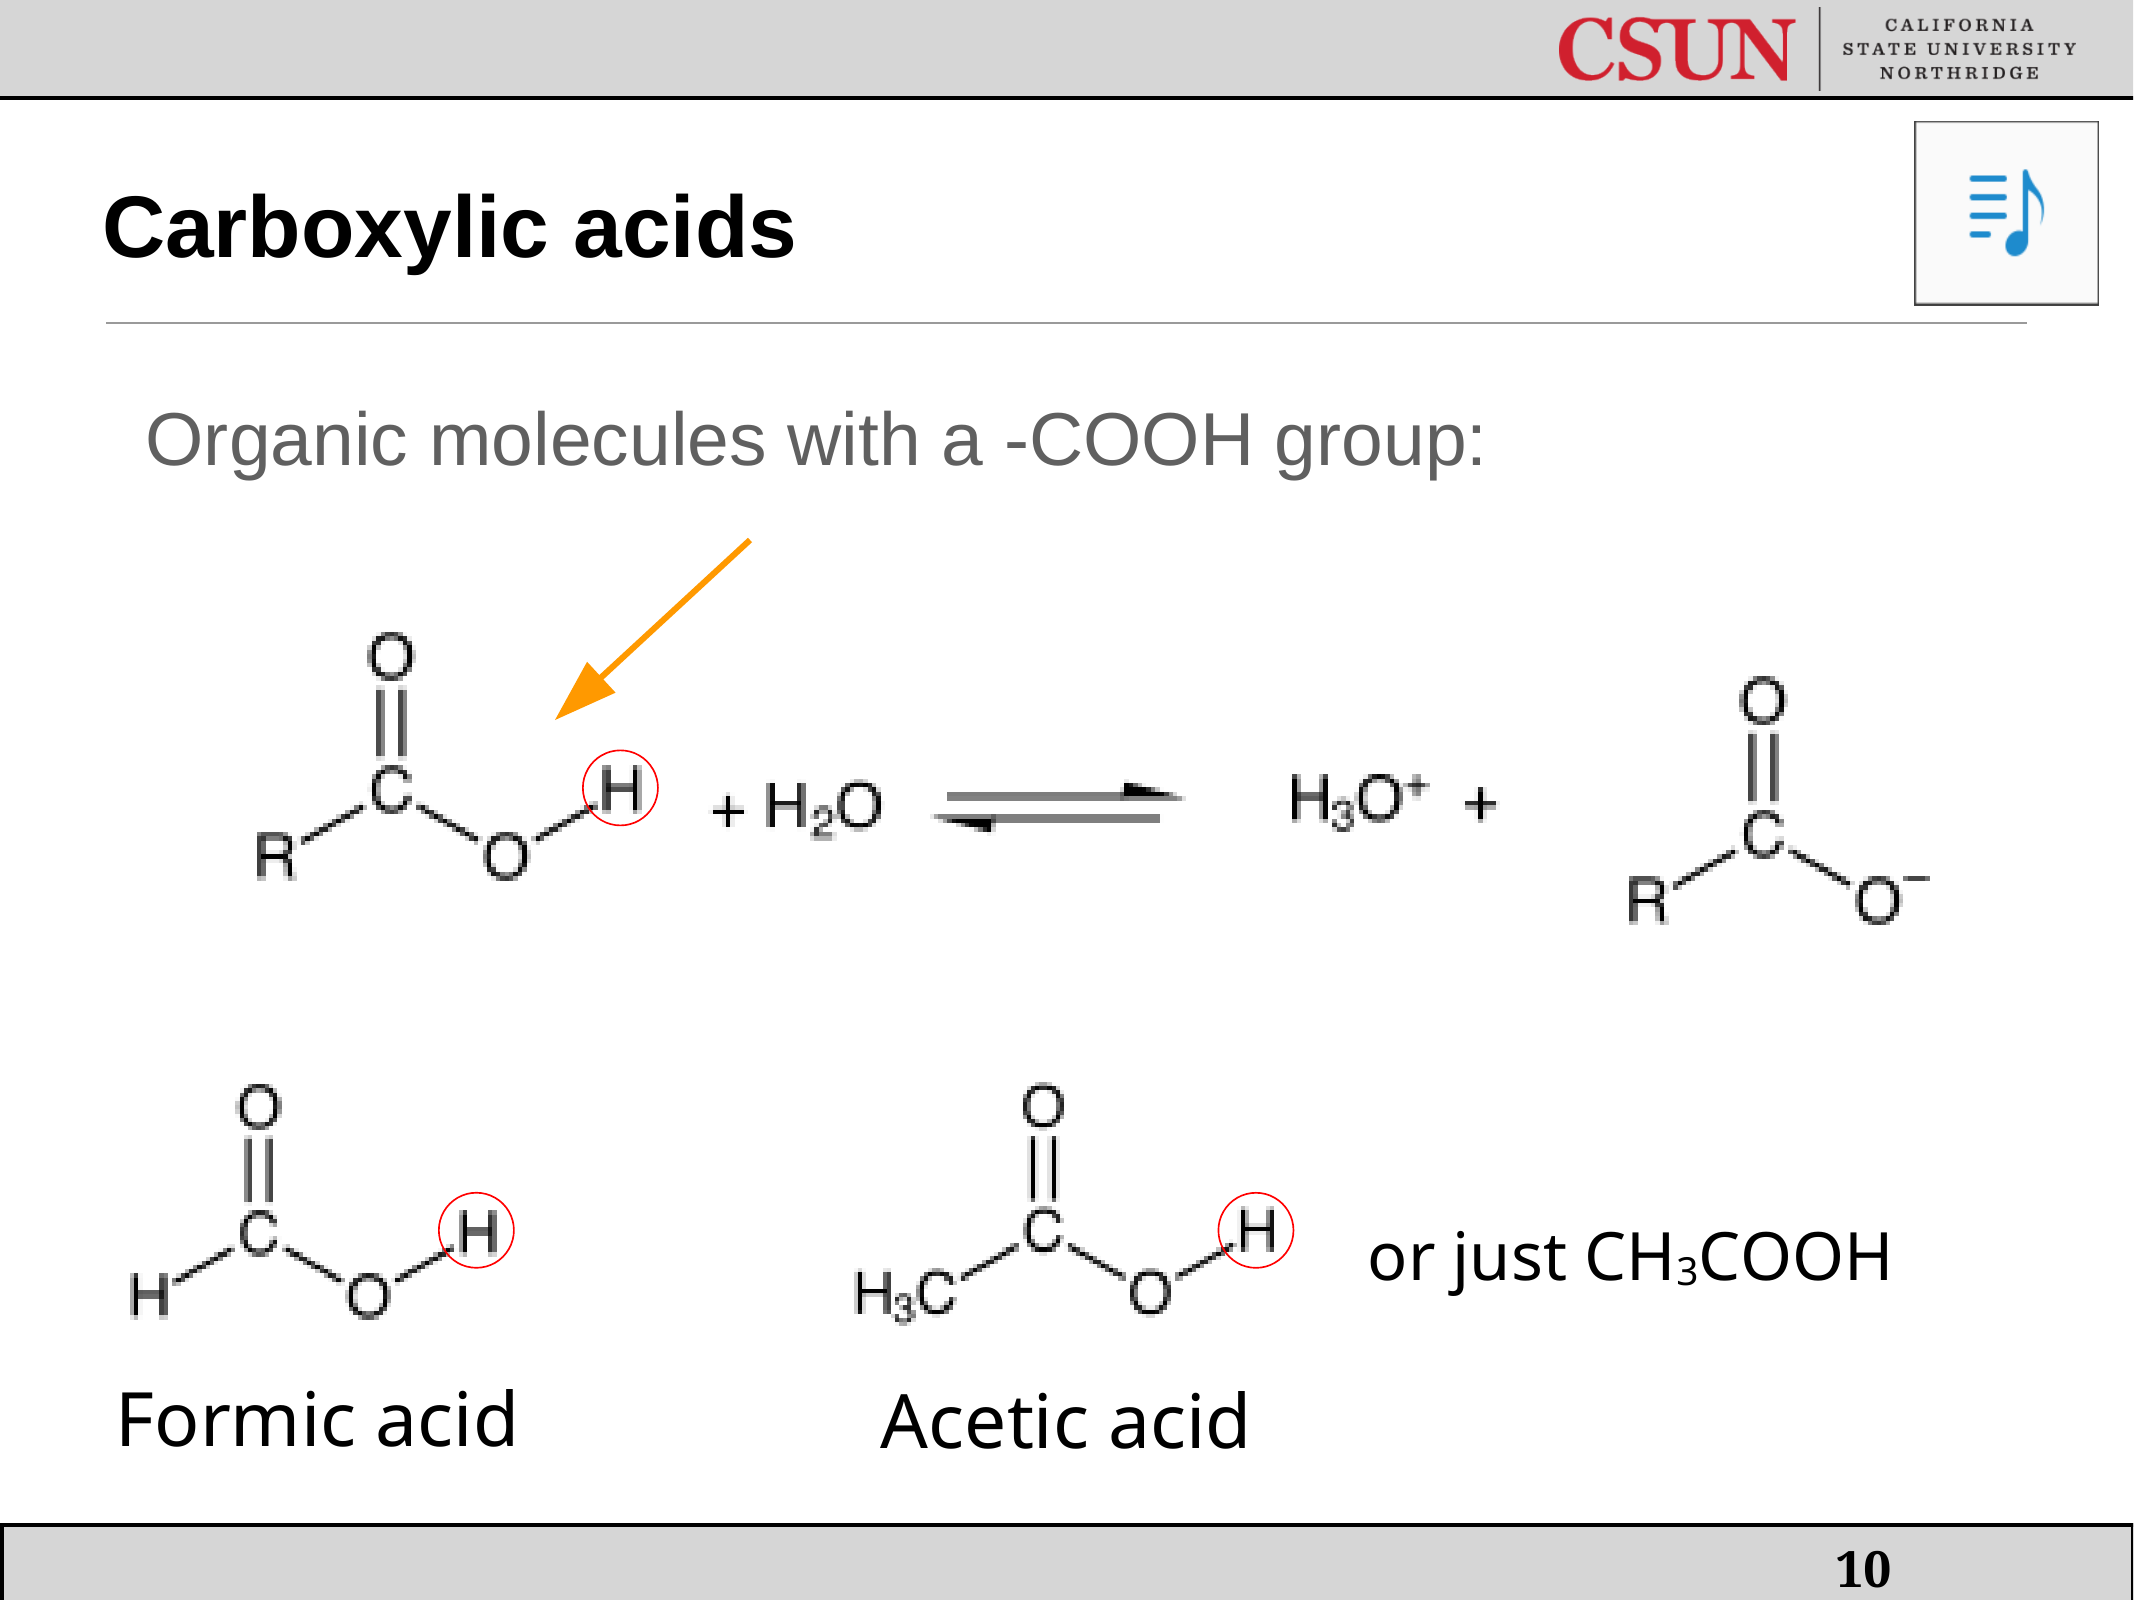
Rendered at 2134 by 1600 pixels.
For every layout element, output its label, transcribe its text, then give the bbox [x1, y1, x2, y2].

text_box or just CH3COOH [1359, 1204, 1904, 1302]
list Organic molecules with a -COOH group: [93, 382, 2040, 511]
text_box [1913, 120, 2101, 307]
picture [244, 619, 1948, 940]
picture [1559, 7, 2076, 91]
picture [122, 1072, 514, 1337]
text_box Acetic acid [872, 1364, 1261, 1472]
picture [846, 1074, 1287, 1339]
text_box Formic acid [107, 1363, 529, 1470]
title Carboxylic acids [93, 104, 2040, 284]
picture [1220, 1194, 1287, 1266]
picture [440, 1194, 513, 1266]
